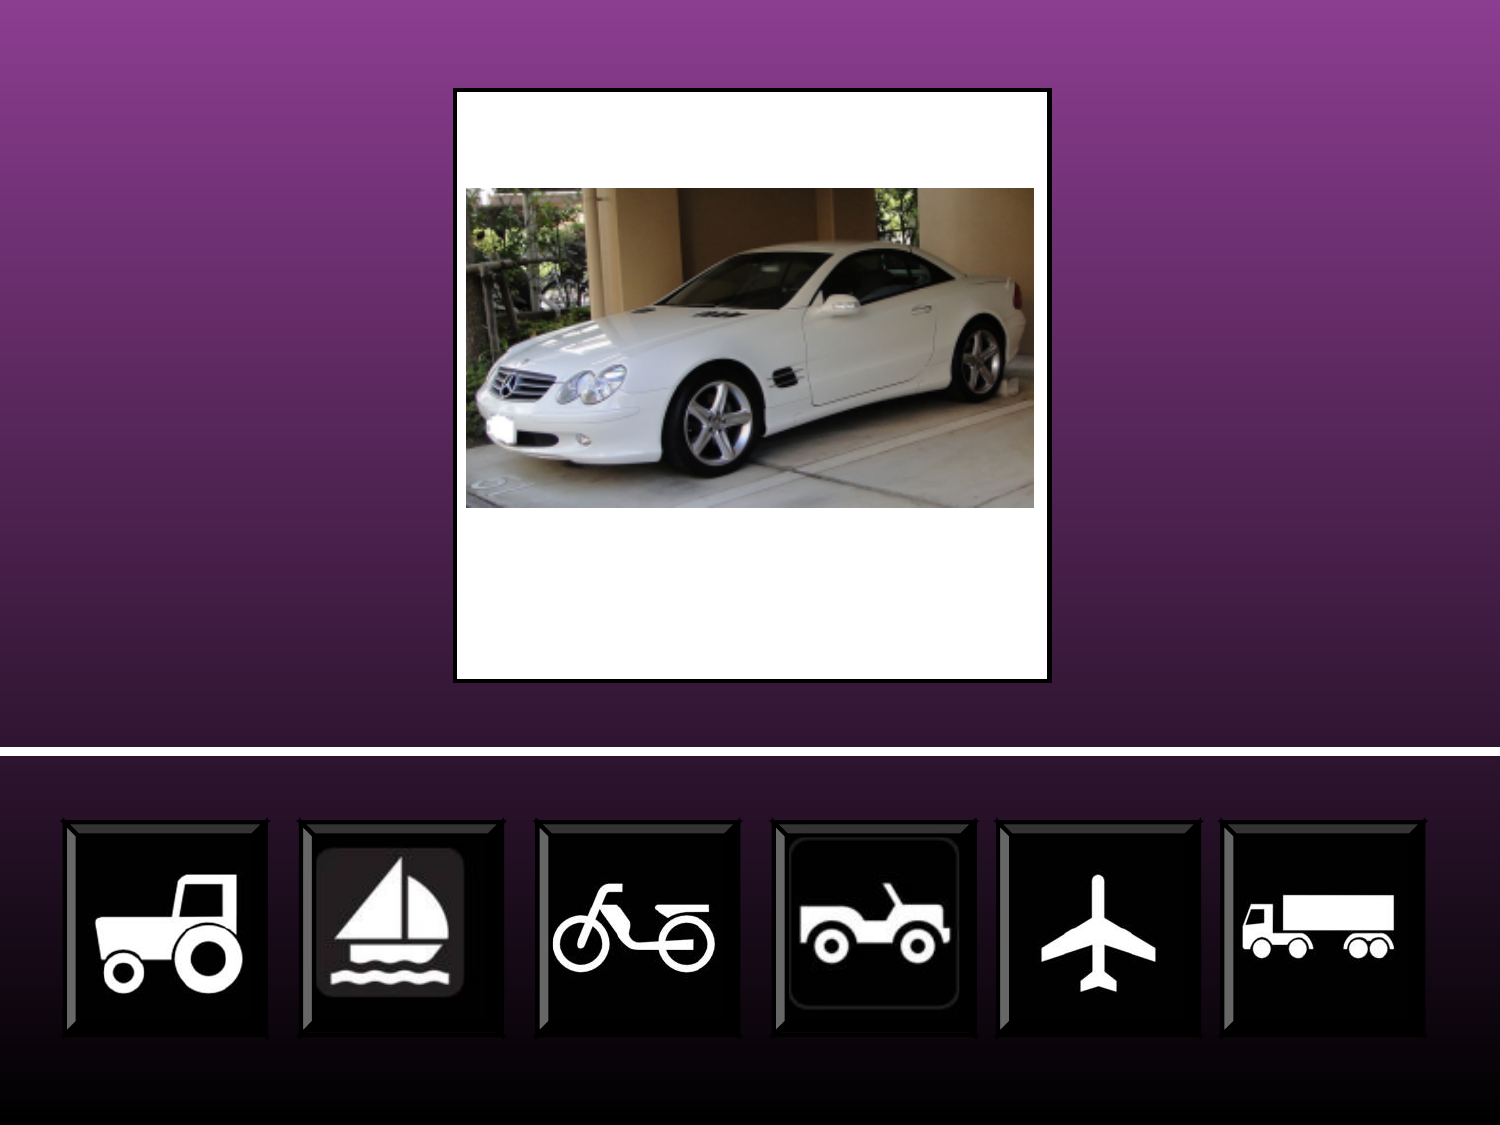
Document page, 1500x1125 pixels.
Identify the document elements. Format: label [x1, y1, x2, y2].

text_box [775, 822, 975, 1035]
picture [466, 188, 1034, 508]
text_box [302, 822, 502, 1035]
text_box [1000, 822, 1199, 1035]
text_box [454, 90, 1050, 681]
text_box [539, 822, 739, 1035]
text_box [1224, 822, 1424, 1035]
text_box [66, 822, 266, 1035]
